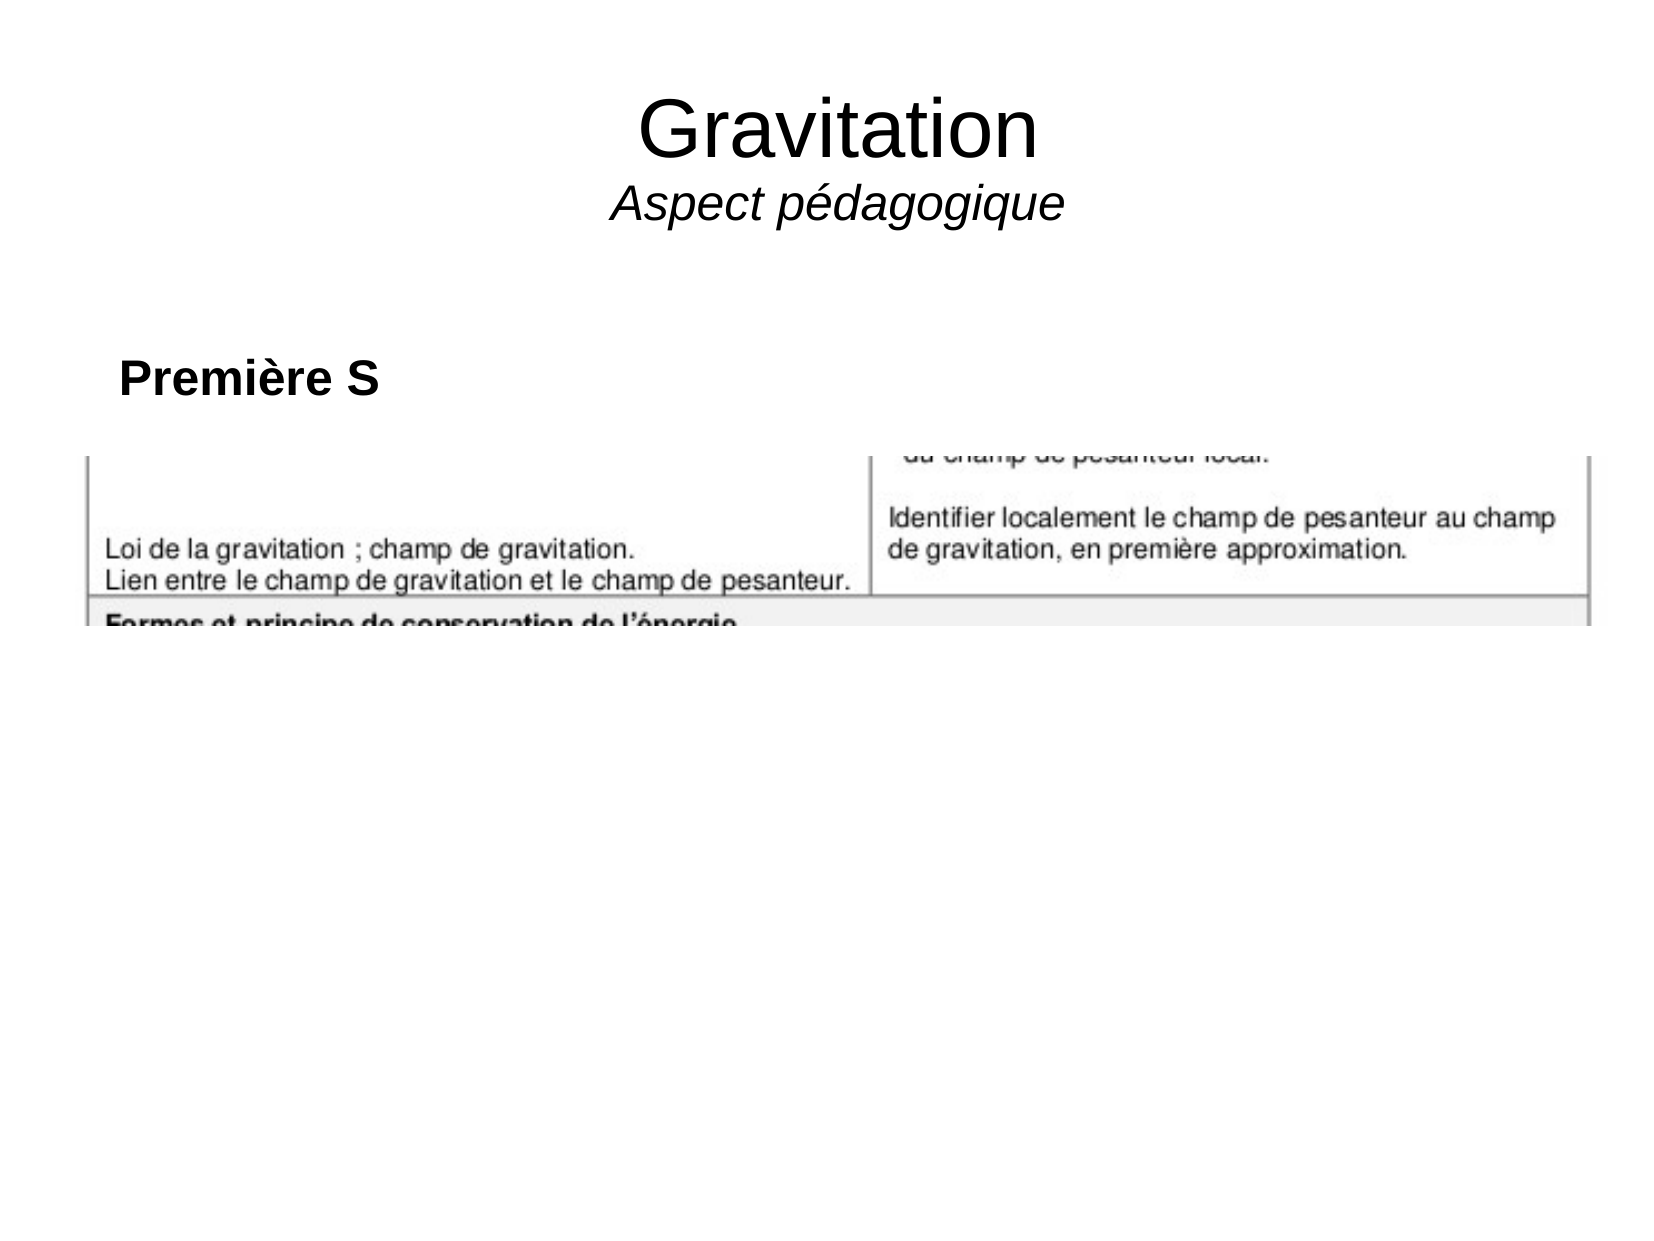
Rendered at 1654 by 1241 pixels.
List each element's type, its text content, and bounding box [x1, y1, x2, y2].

picture [23, 456, 1654, 626]
title Gravitation Aspect pédagogique [94, 52, 1583, 260]
text_box Première S [104, 342, 426, 415]
